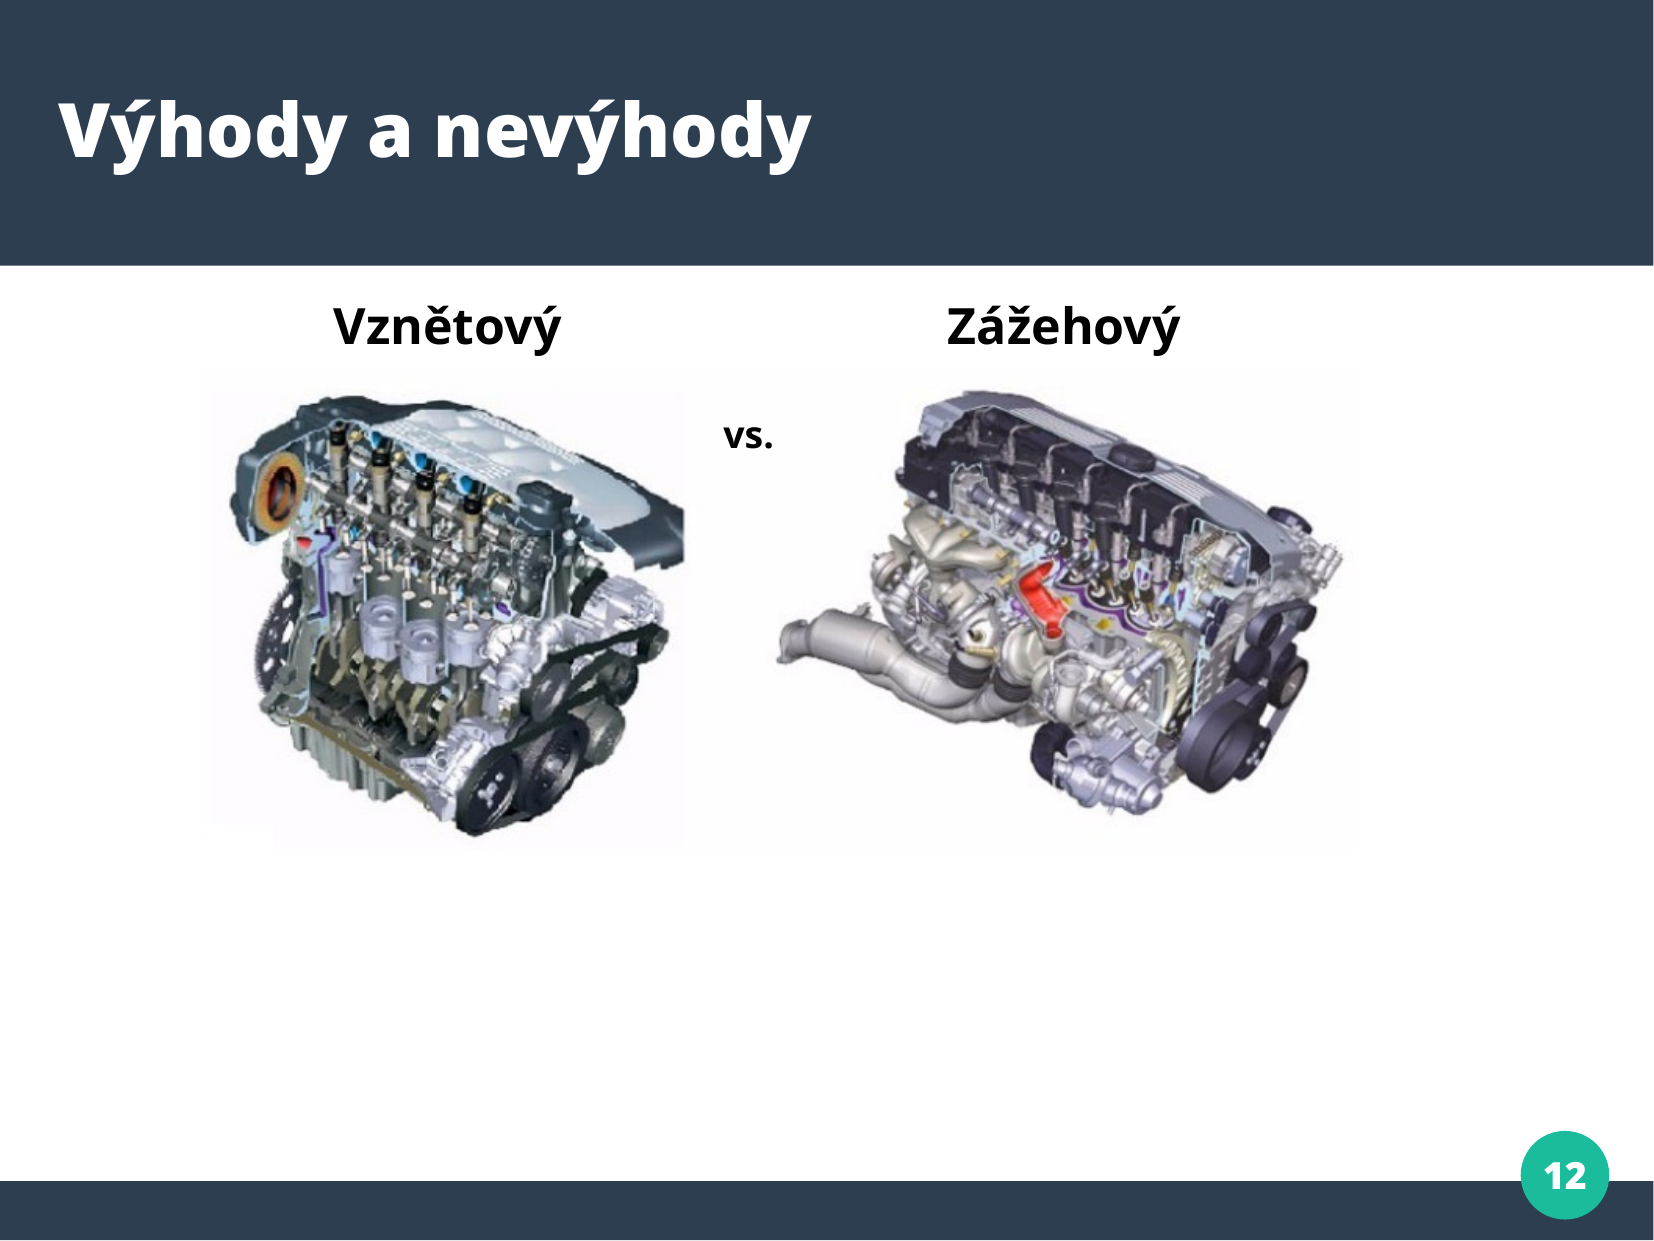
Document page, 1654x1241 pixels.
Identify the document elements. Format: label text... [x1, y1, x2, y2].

text_box Zážehový [933, 283, 1276, 357]
picture [200, 366, 1359, 851]
title Výhody a nevýhody [59, 49, 1595, 207]
text_box vs. [708, 401, 839, 460]
text_box Vznětový [318, 283, 662, 357]
